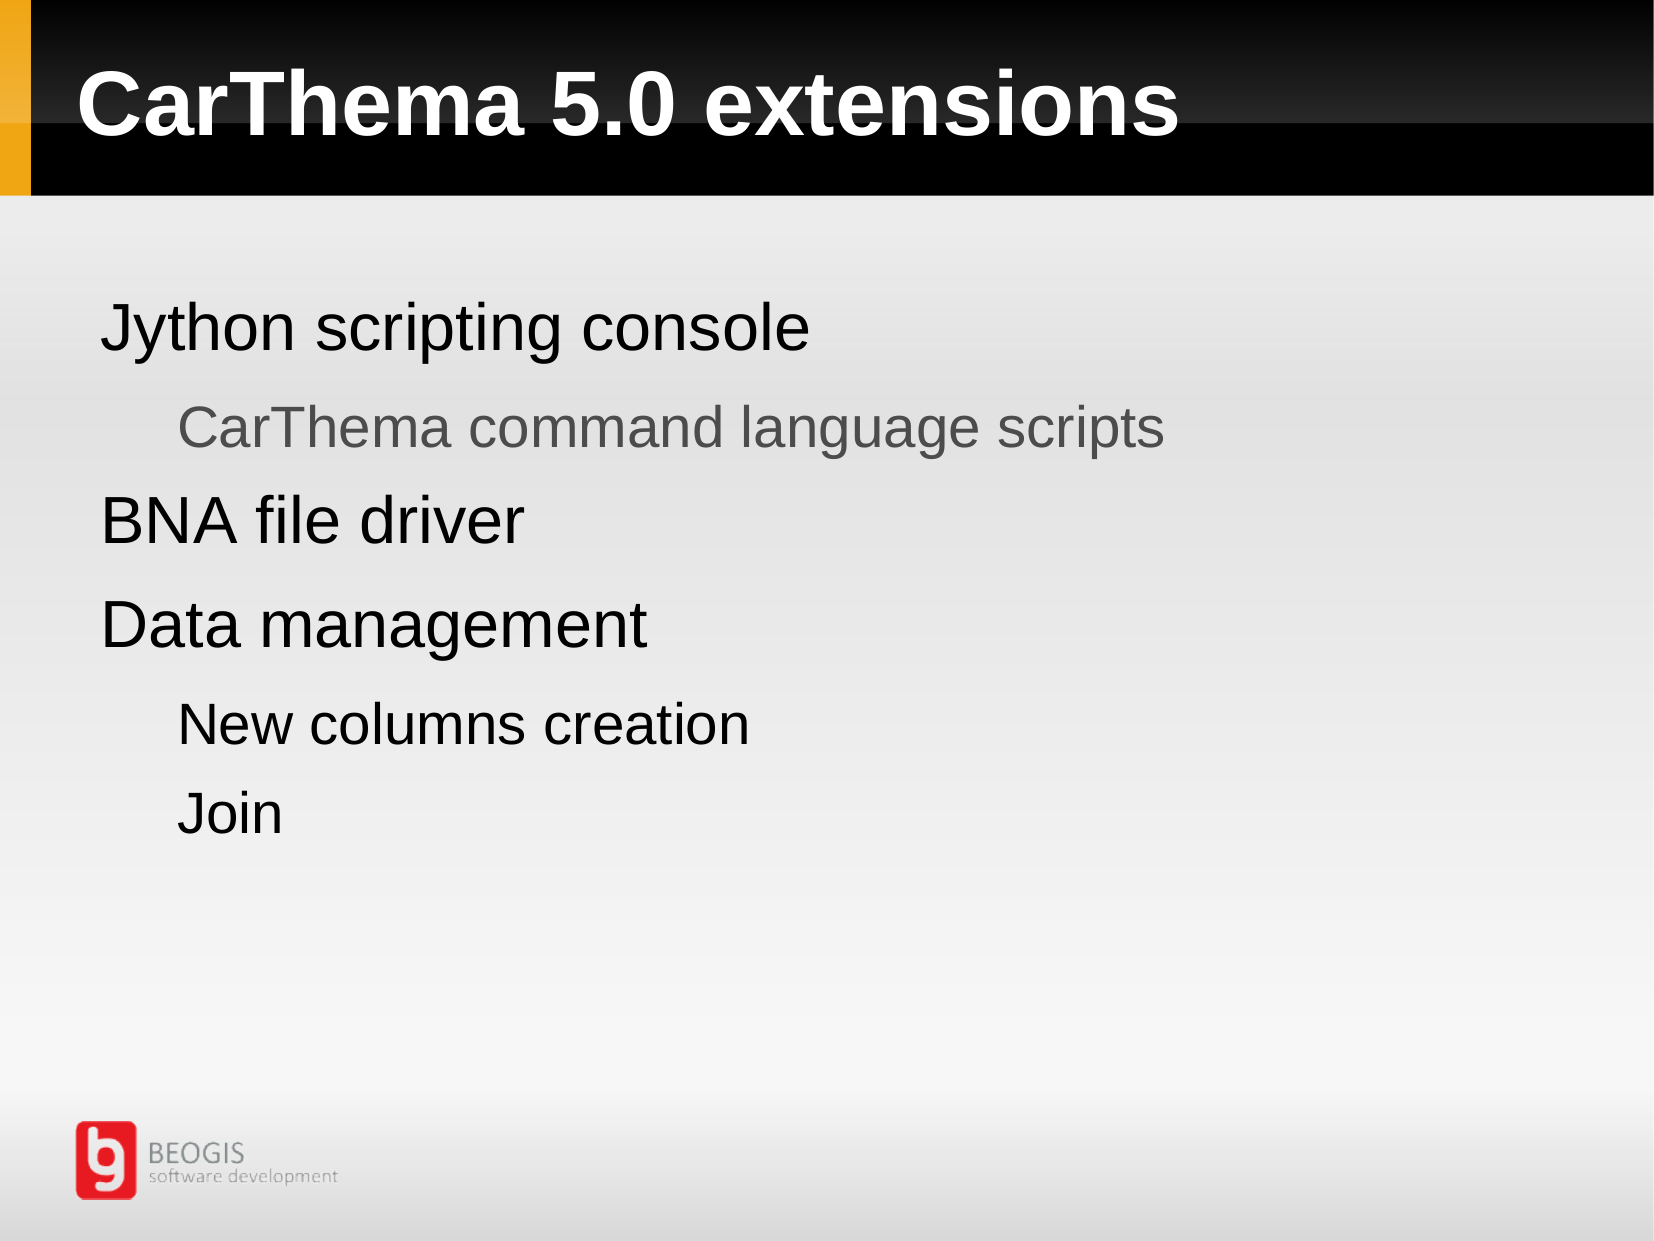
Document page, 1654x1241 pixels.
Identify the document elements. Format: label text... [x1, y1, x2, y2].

picture [0, 0, 1654, 1241]
list Jython scripting console CarThema command language scripts BNA file driver Data management New columns creation Join [82, 290, 1571, 1094]
title CarThema 5.0 extensions [76, 7, 1565, 200]
